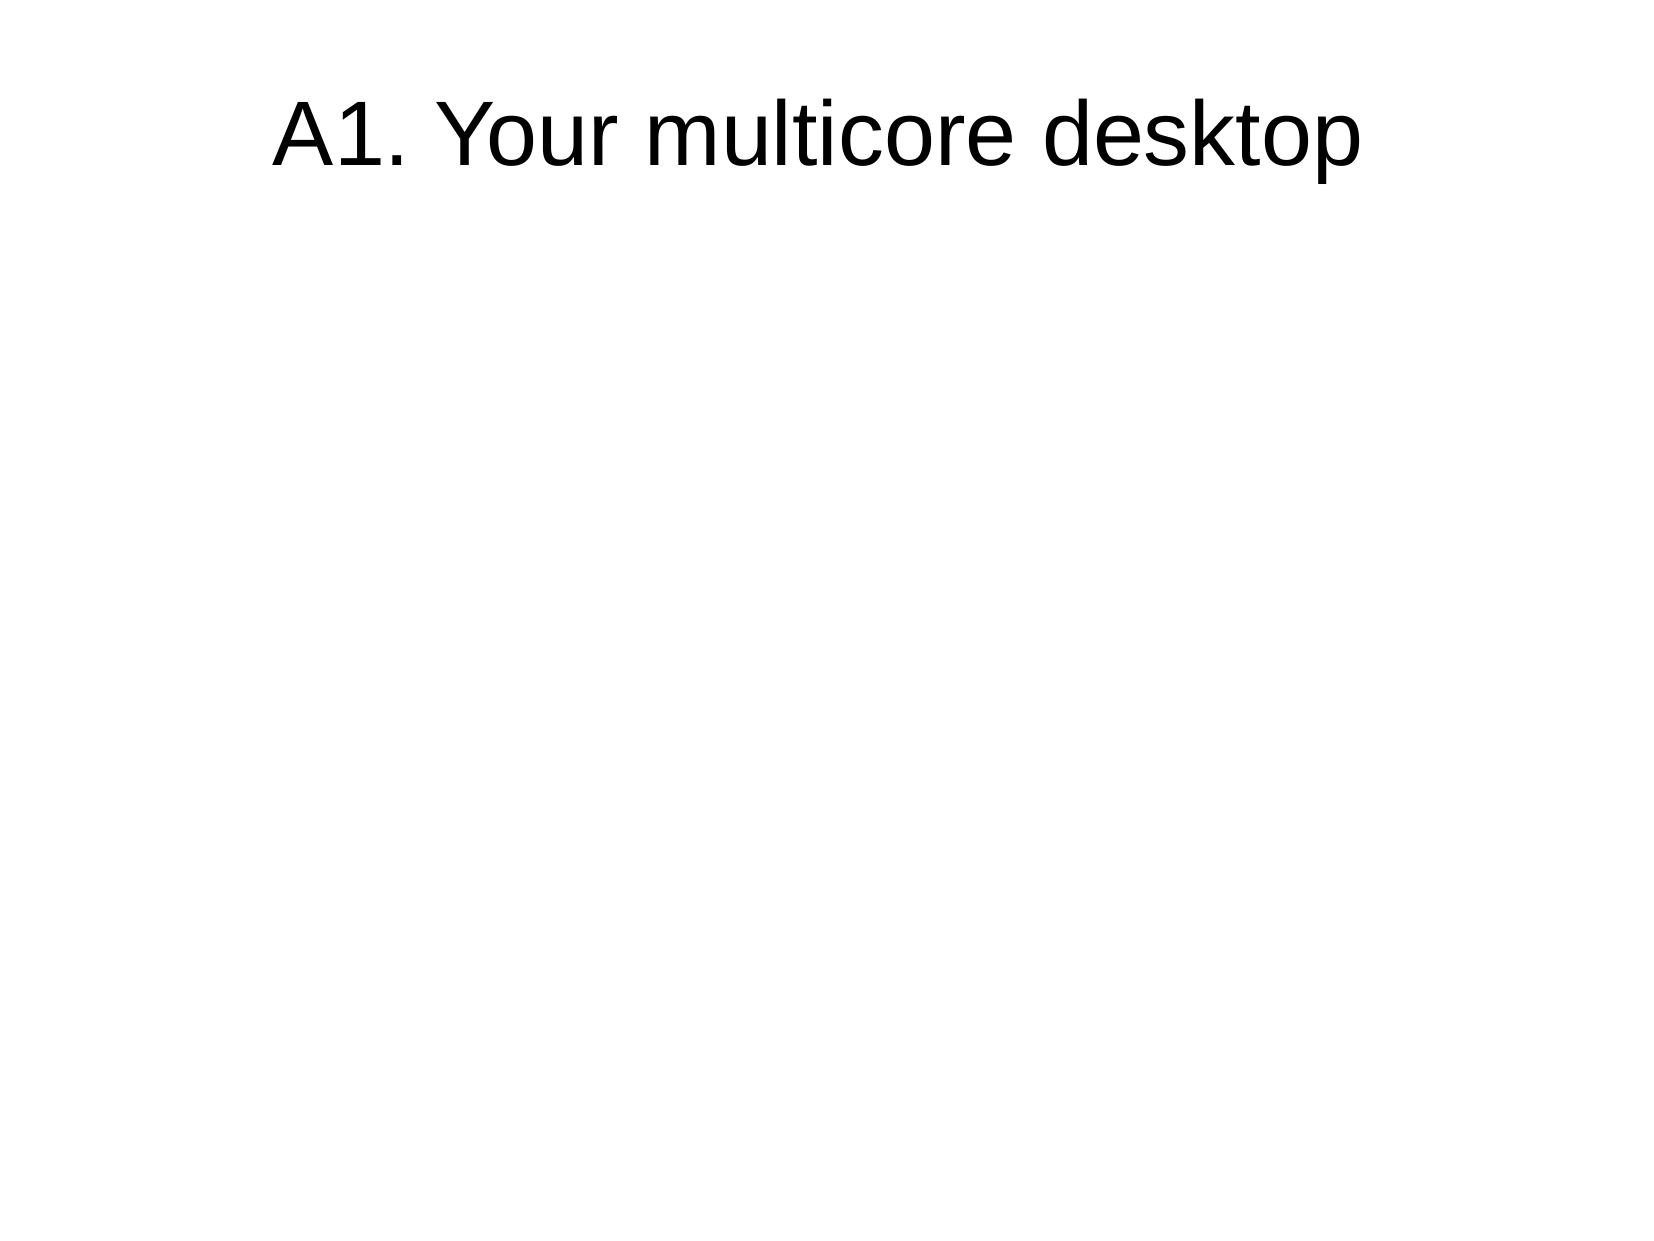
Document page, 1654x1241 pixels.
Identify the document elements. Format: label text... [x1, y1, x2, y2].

title A1. Your multicore desktop [74, 37, 1563, 230]
